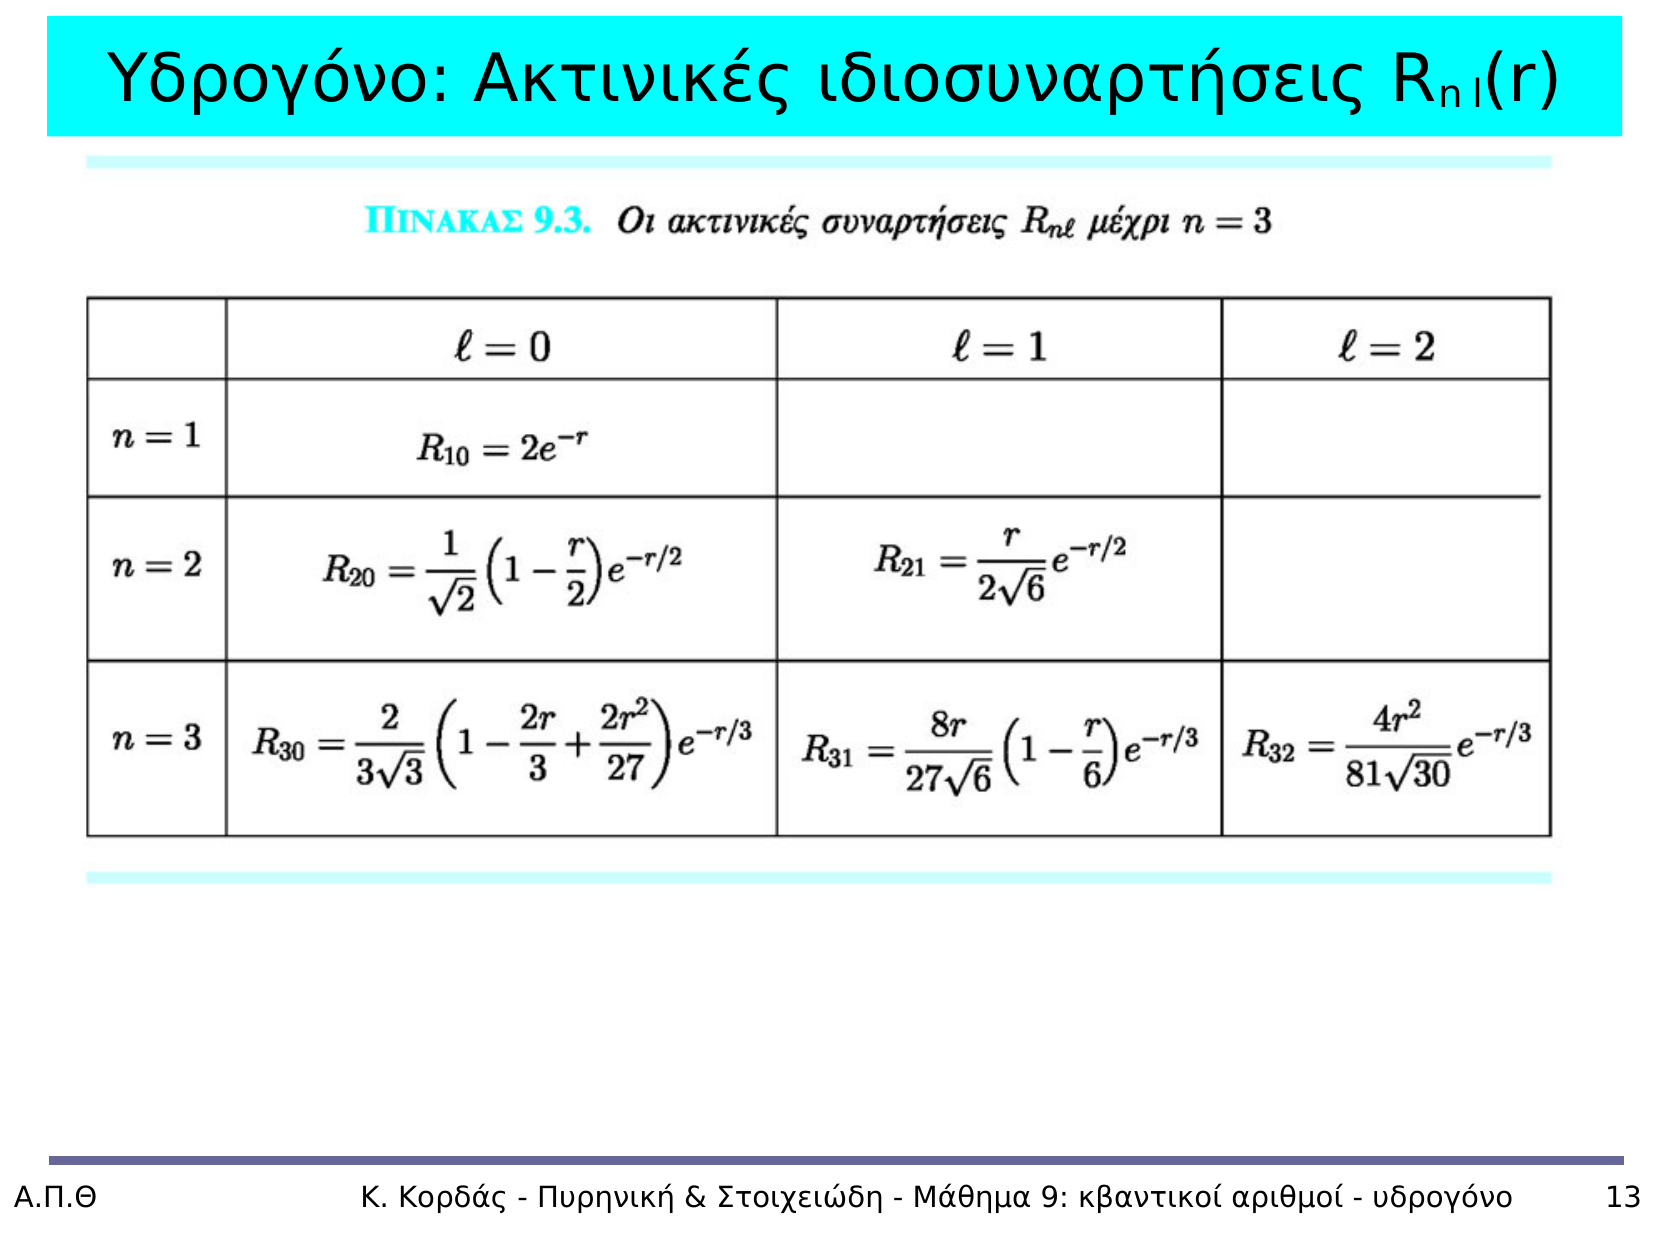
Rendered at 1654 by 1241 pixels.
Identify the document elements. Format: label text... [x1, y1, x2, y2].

picture [70, 141, 1571, 902]
title Υδρογόνο: Ακτινικές ιδιοσυναρτήσεις Rn l(r) [47, 15, 1623, 137]
